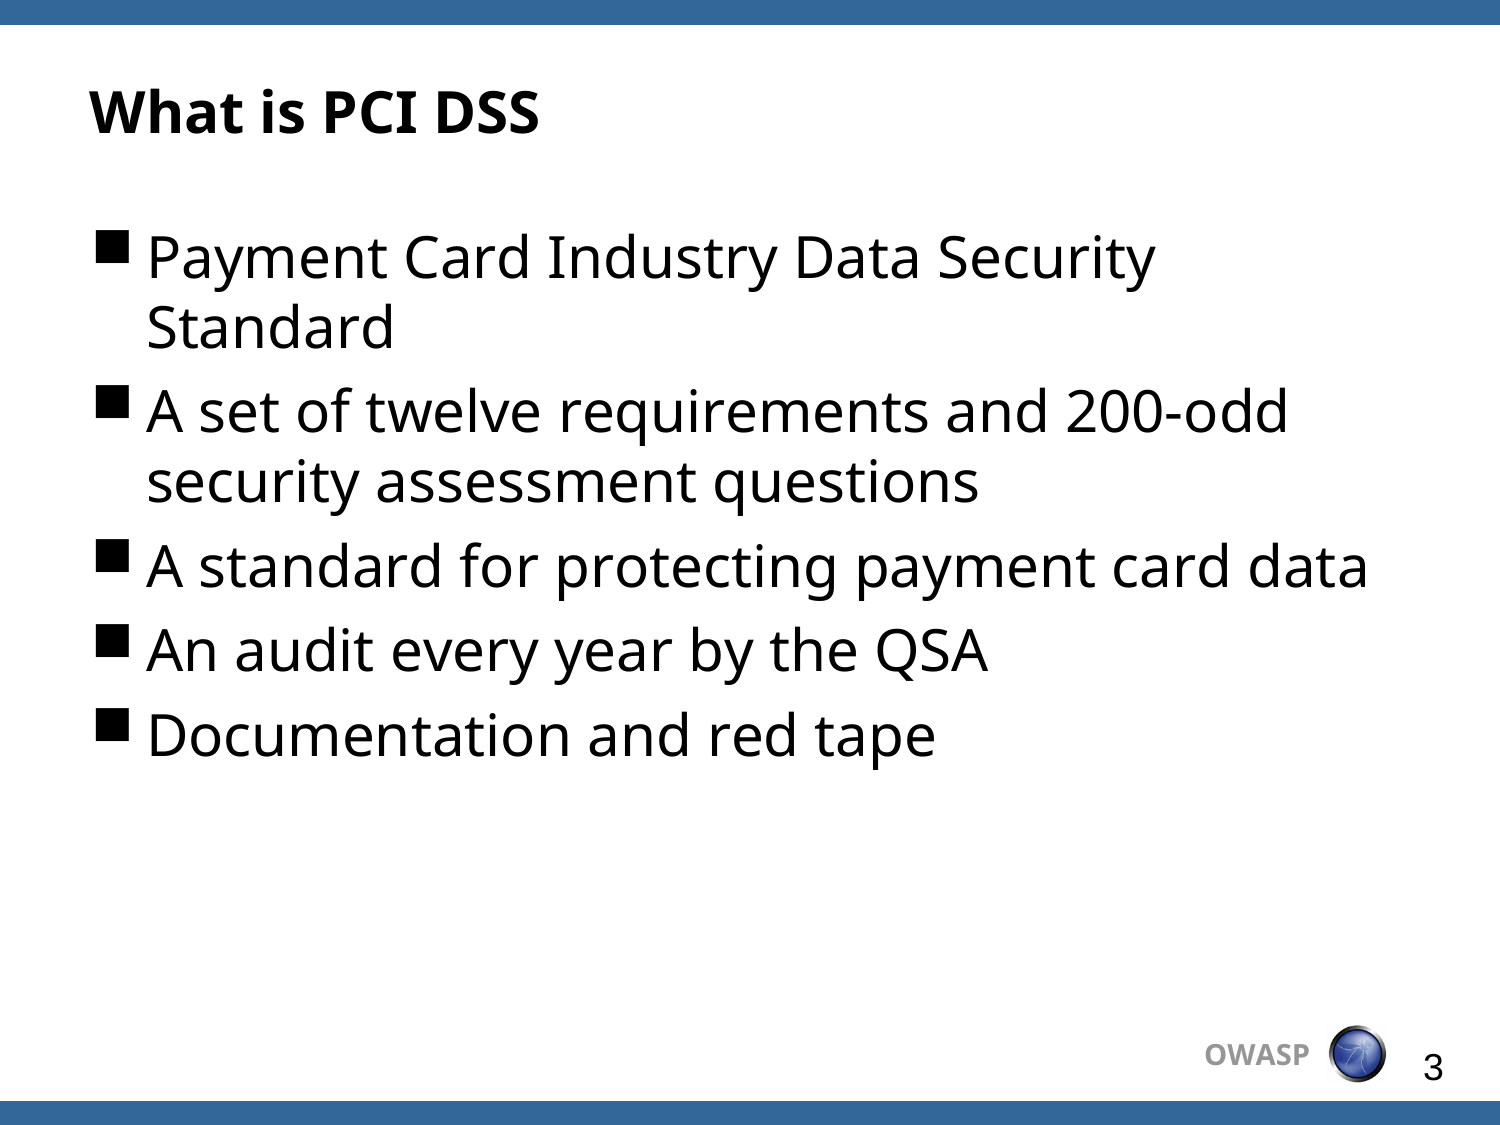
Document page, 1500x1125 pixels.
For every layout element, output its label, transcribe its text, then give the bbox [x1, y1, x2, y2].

list Payment Card Industry Data Security Standard A set of twelve requirements and 200-odd security assessment questions A standard for protecting payment card data An audit every year by the QSA Documentation and red tape [75, 212, 1426, 955]
title What is PCI DSS [75, 32, 1426, 189]
picture [1325, 1024, 1388, 1083]
